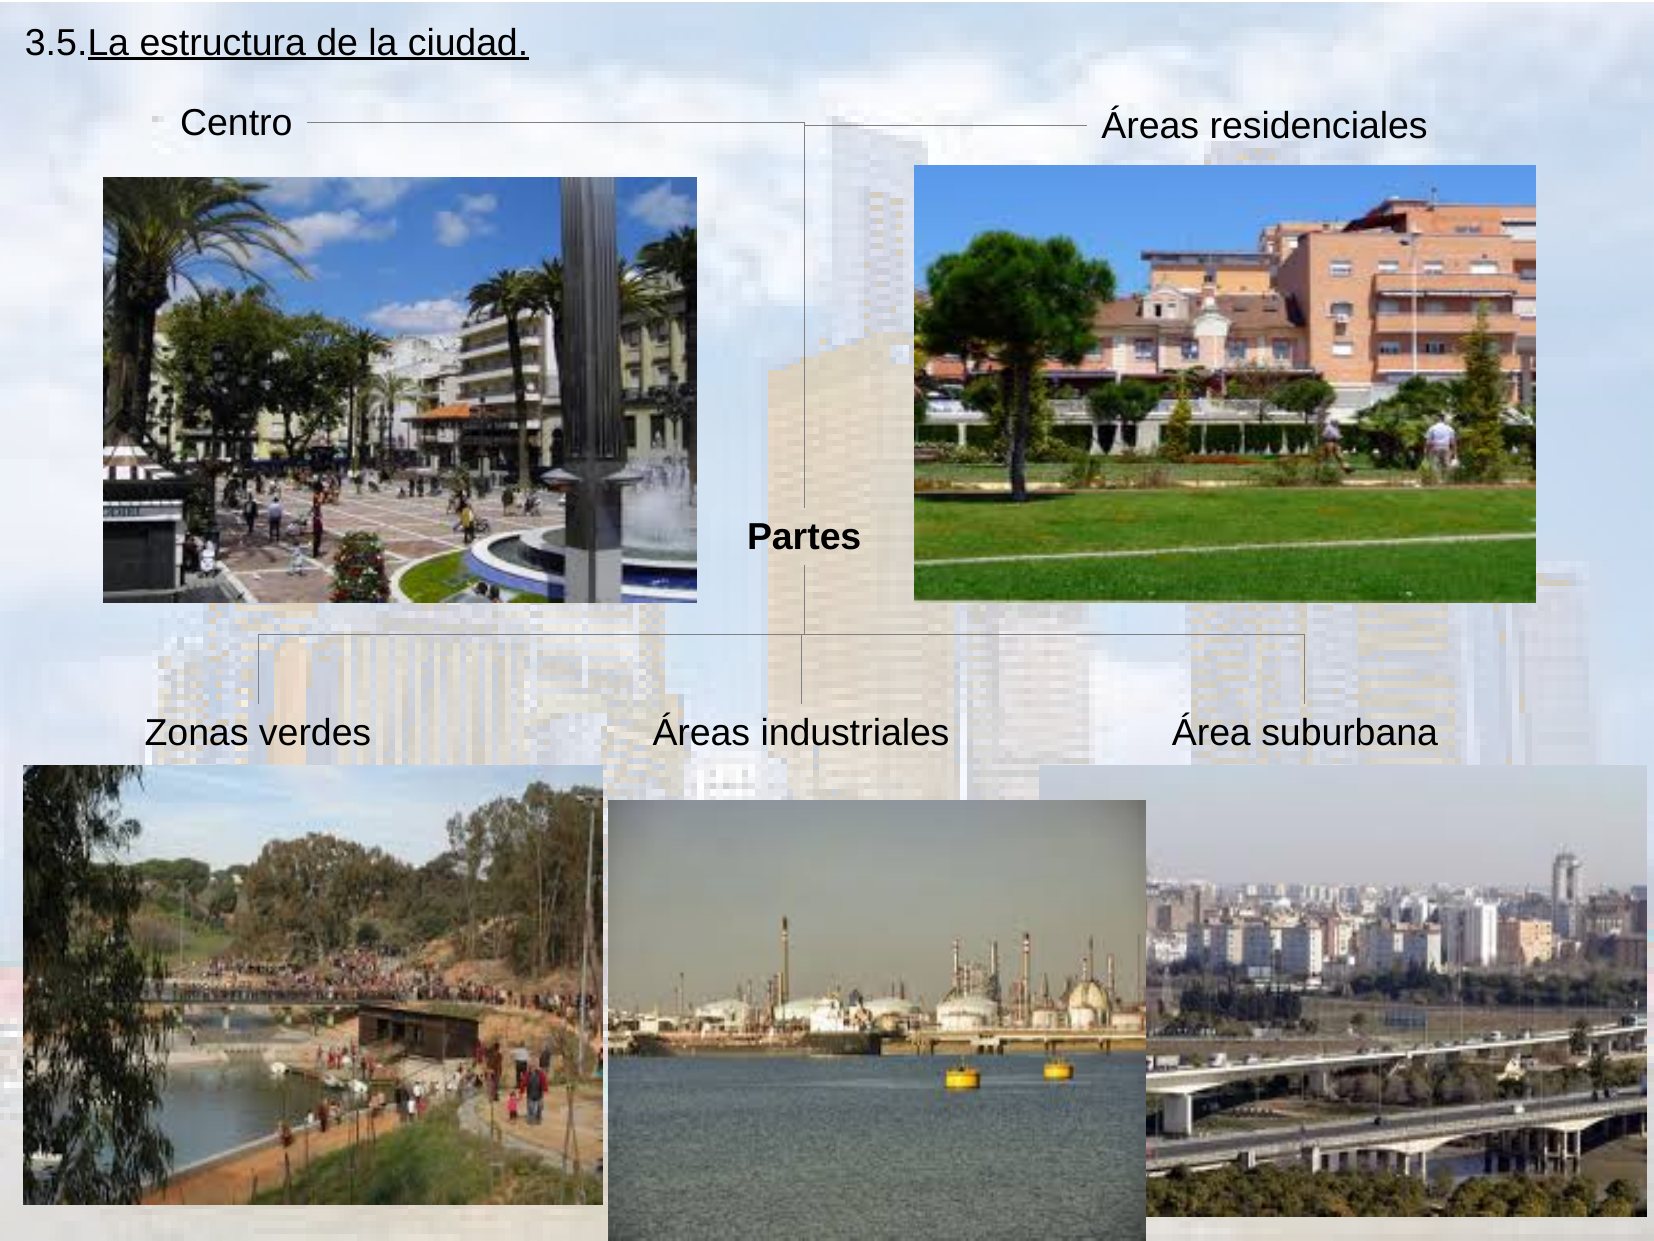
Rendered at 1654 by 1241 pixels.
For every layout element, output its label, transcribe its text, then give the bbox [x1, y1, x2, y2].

text_box Áreas industriales [637, 703, 965, 761]
text_box Partes [732, 507, 877, 566]
text_box Centro [165, 94, 308, 152]
text_box Área suburbana [1157, 703, 1453, 761]
text_box Zonas verdes [129, 703, 387, 761]
text_box 3.5.La estructura de la ciudad. [10, 14, 544, 71]
text_box Áreas residenciales [1086, 96, 1443, 154]
picture [0, 2, 1654, 1241]
